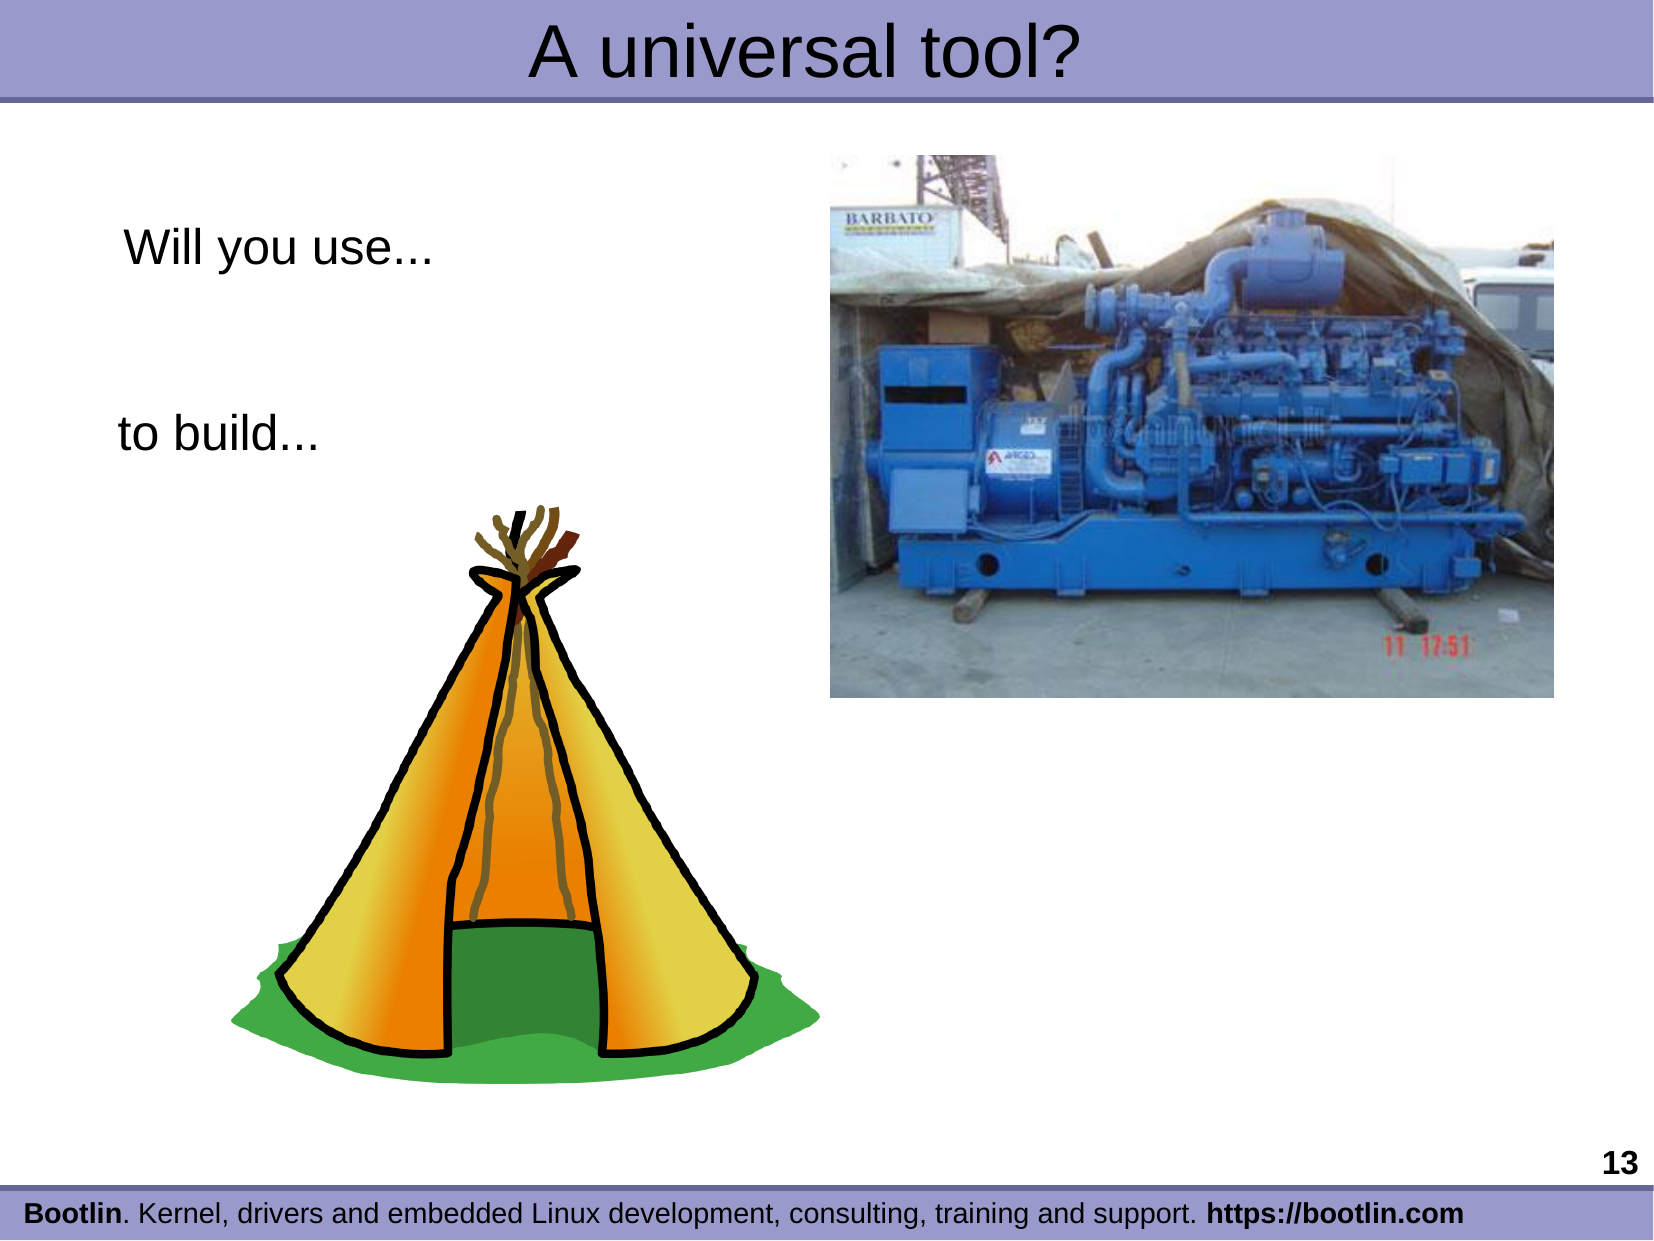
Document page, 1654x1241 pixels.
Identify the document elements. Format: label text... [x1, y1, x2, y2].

list Will you use... [105, 219, 830, 301]
title A universal tool? [60, 5, 1551, 97]
list to build... [99, 405, 830, 487]
picture [830, 155, 1554, 698]
picture [231, 502, 820, 1084]
